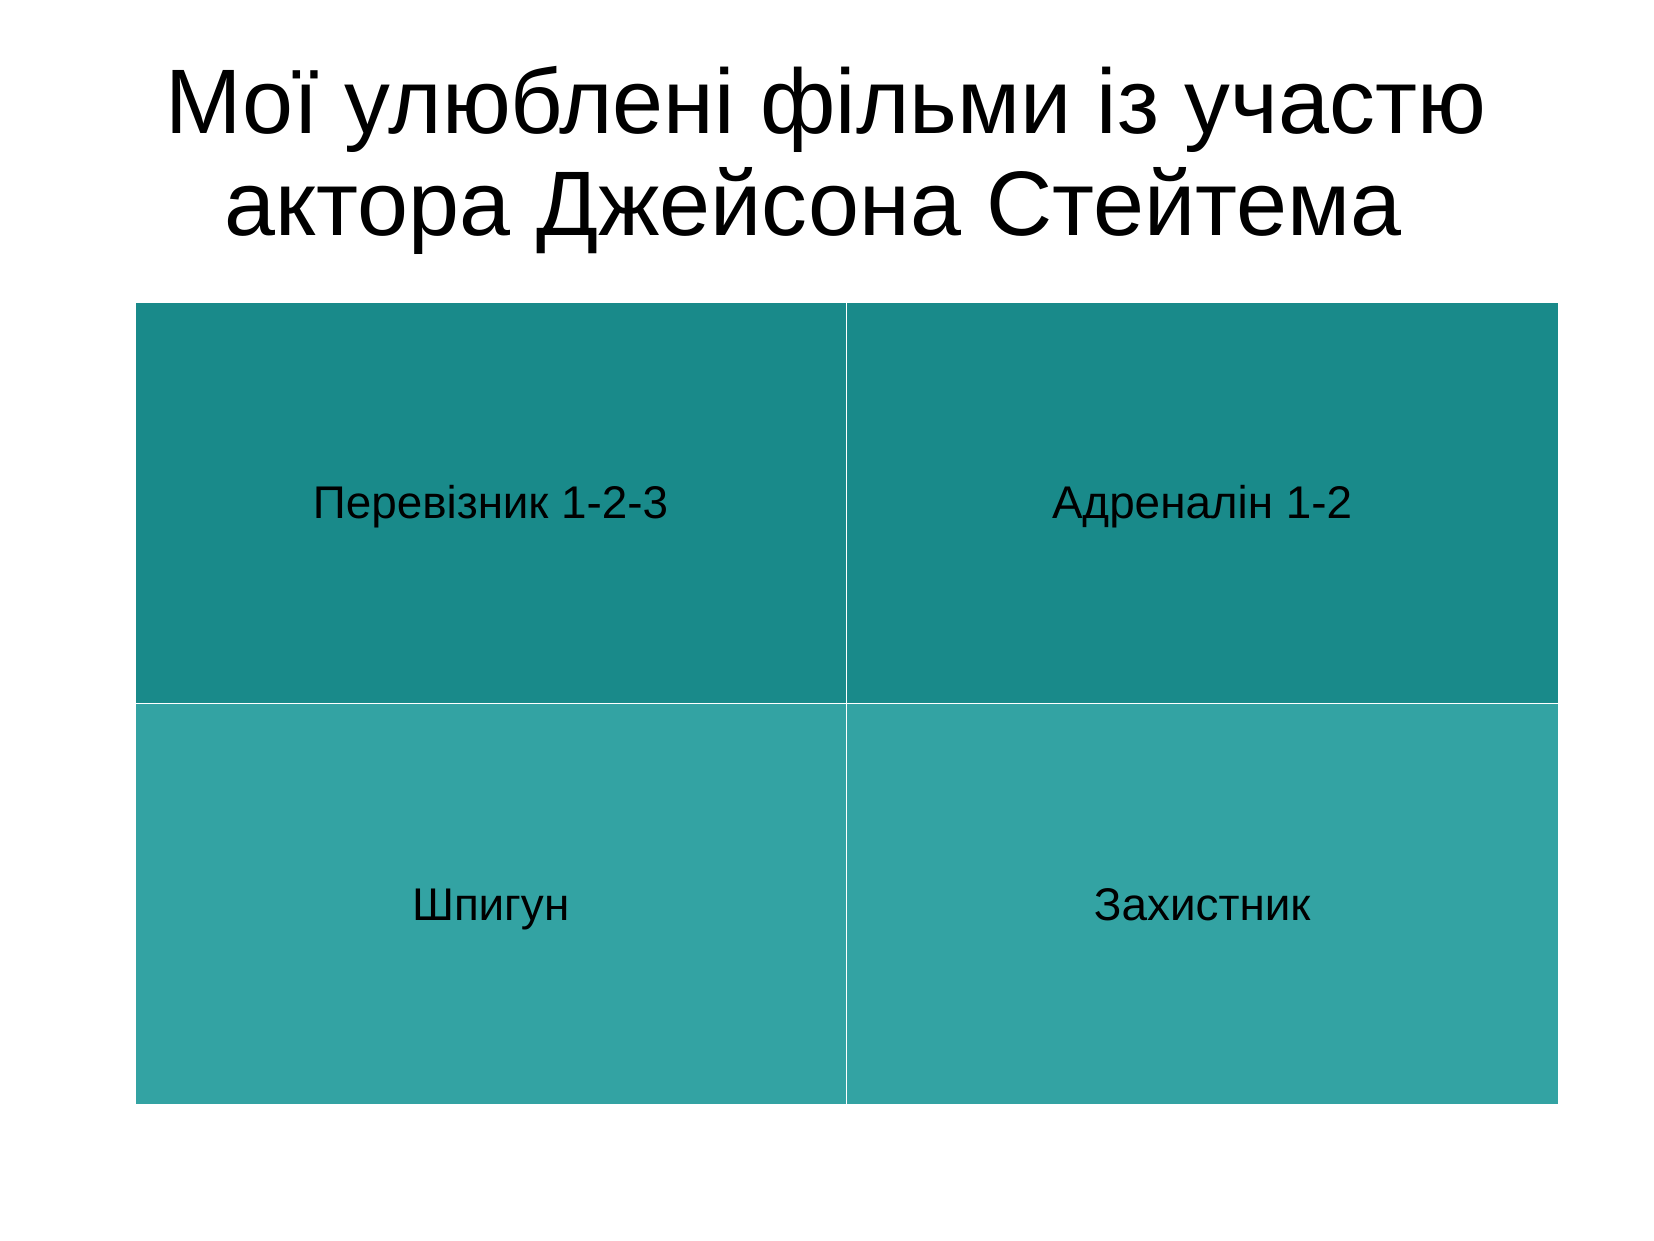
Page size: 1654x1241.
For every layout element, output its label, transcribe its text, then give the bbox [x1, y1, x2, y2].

title Мої улюблені фільми із участю актора Джейсона Стейтема [82, 49, 1571, 257]
table_header Перевізник 1-2-3 [136, 303, 846, 703]
table_header Адреналін 1-2 [847, 303, 1558, 703]
table_cell Шпигун [136, 704, 846, 1104]
table_cell Захистник [847, 704, 1558, 1104]
